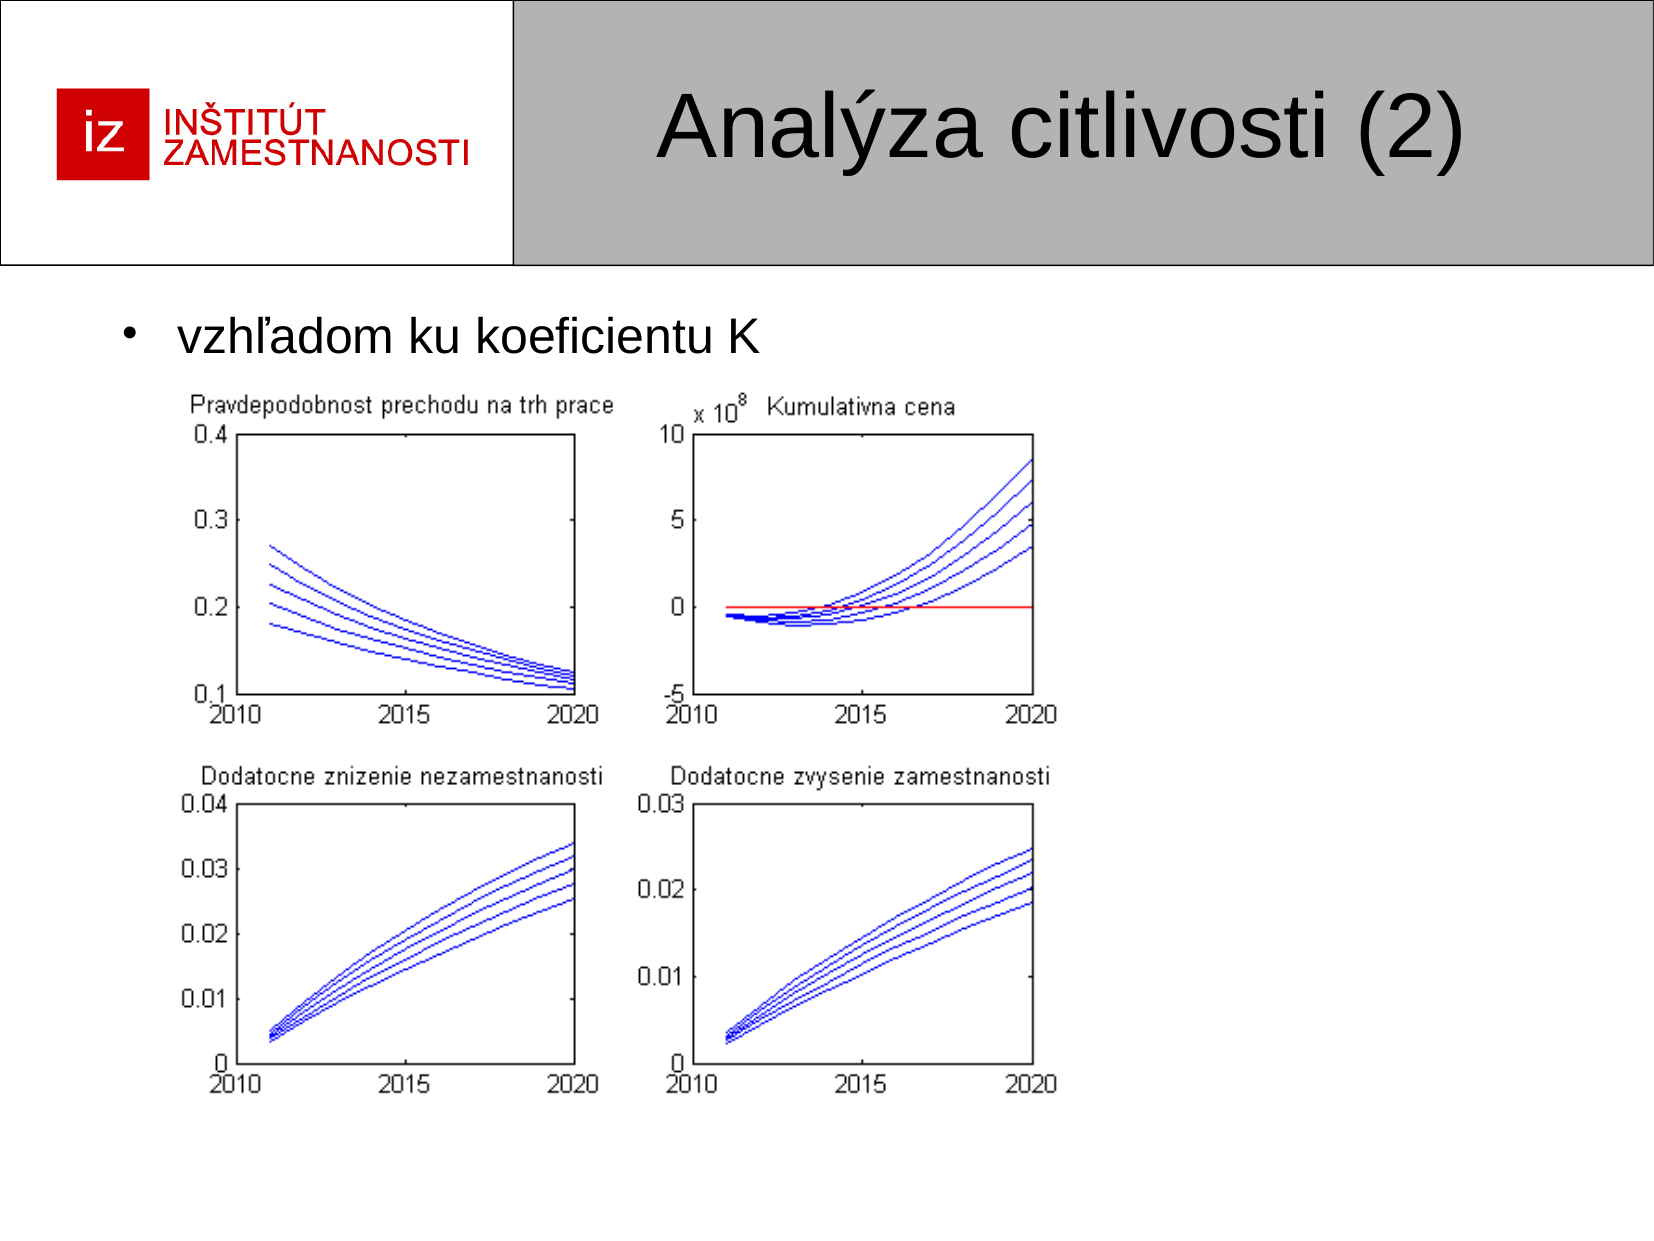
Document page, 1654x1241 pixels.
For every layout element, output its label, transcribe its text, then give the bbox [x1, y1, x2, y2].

title Analýza citlivosti (2) [560, 29, 1565, 236]
list vzhľadom ku koeficientu K [121, 294, 1533, 1126]
picture [101, 369, 1140, 1149]
picture [5, 7, 512, 256]
